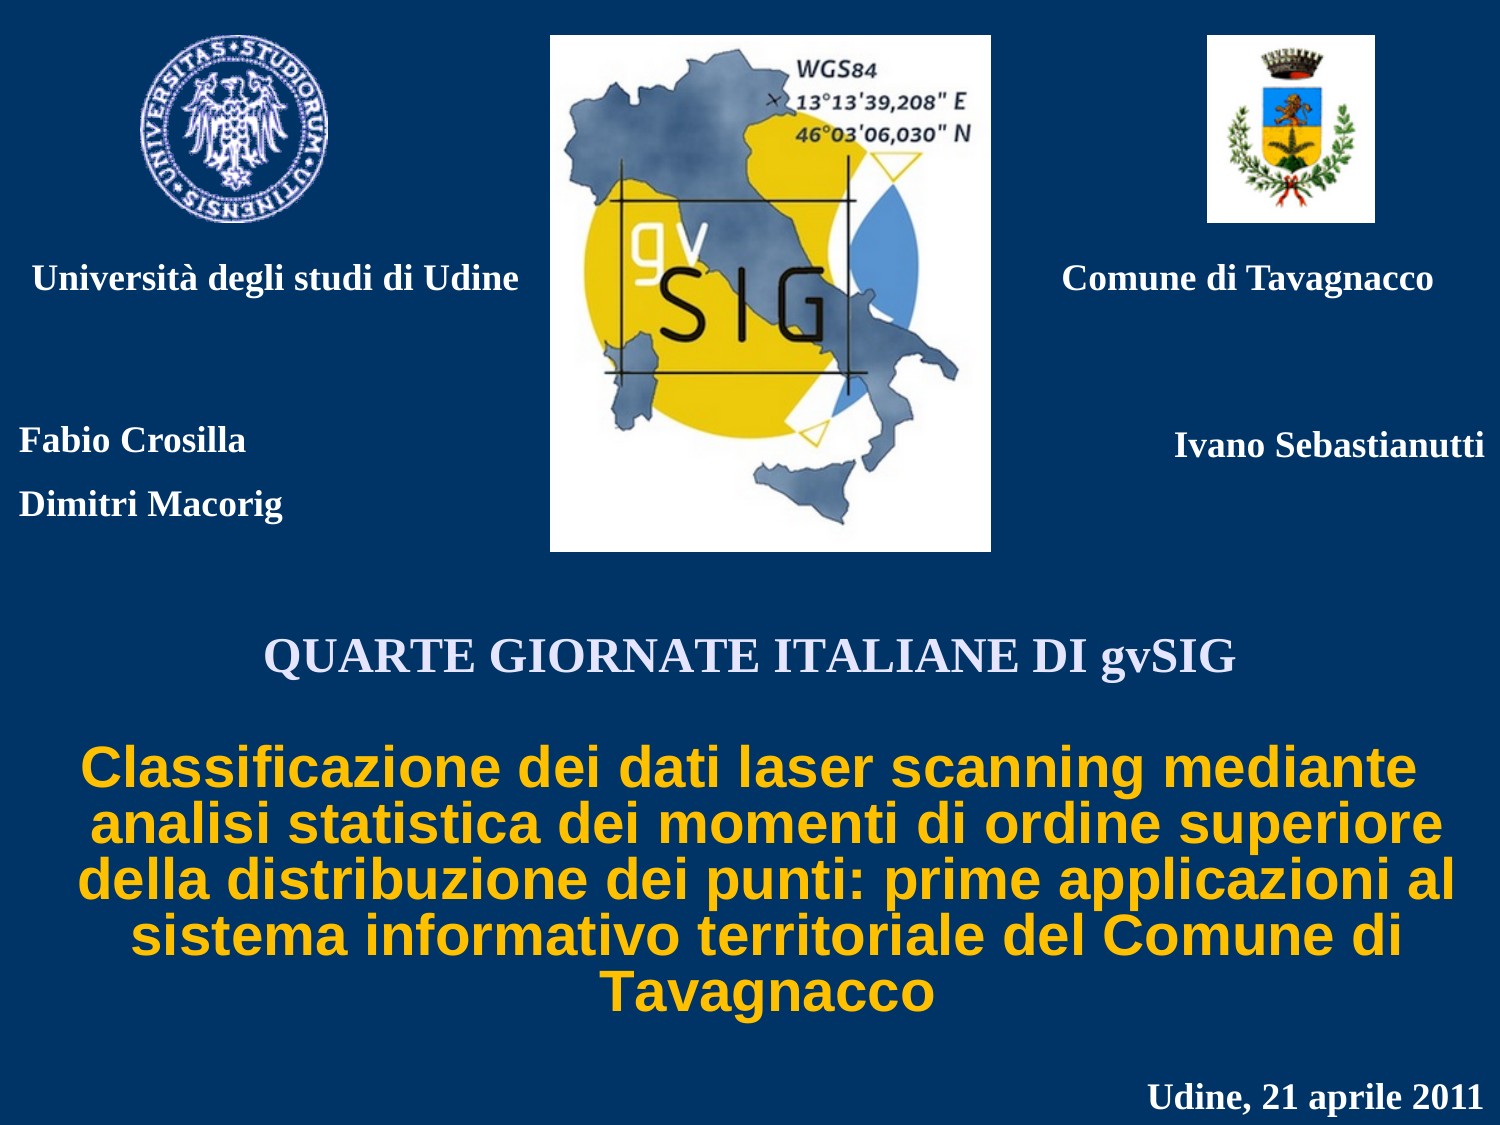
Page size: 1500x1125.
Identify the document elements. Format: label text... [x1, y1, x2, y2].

text_box Fabio Crosilla Dimitri Macorig [4, 407, 532, 532]
picture [1207, 35, 1375, 223]
picture [550, 35, 991, 552]
subtitle QUARTE GIORNATE ITALIANE DI gvSIG Classificazione dei dati laser scanning mediante analisi statistica dei momenti di ordine superiore della distribuzione dei punti: prime applicazioni al sistema informativo territoriale del Comune di Tavagnacco [0, 609, 1500, 1043]
picture [140, 35, 328, 223]
text_box Ivano Sebastianutti [972, 412, 1500, 473]
text_box Comune di Tavagnacco [996, 246, 1500, 306]
text_box Udine, 21 aprile 2011 [972, 1064, 1500, 1125]
text_box Università degli studi di Udine [0, 246, 550, 306]
